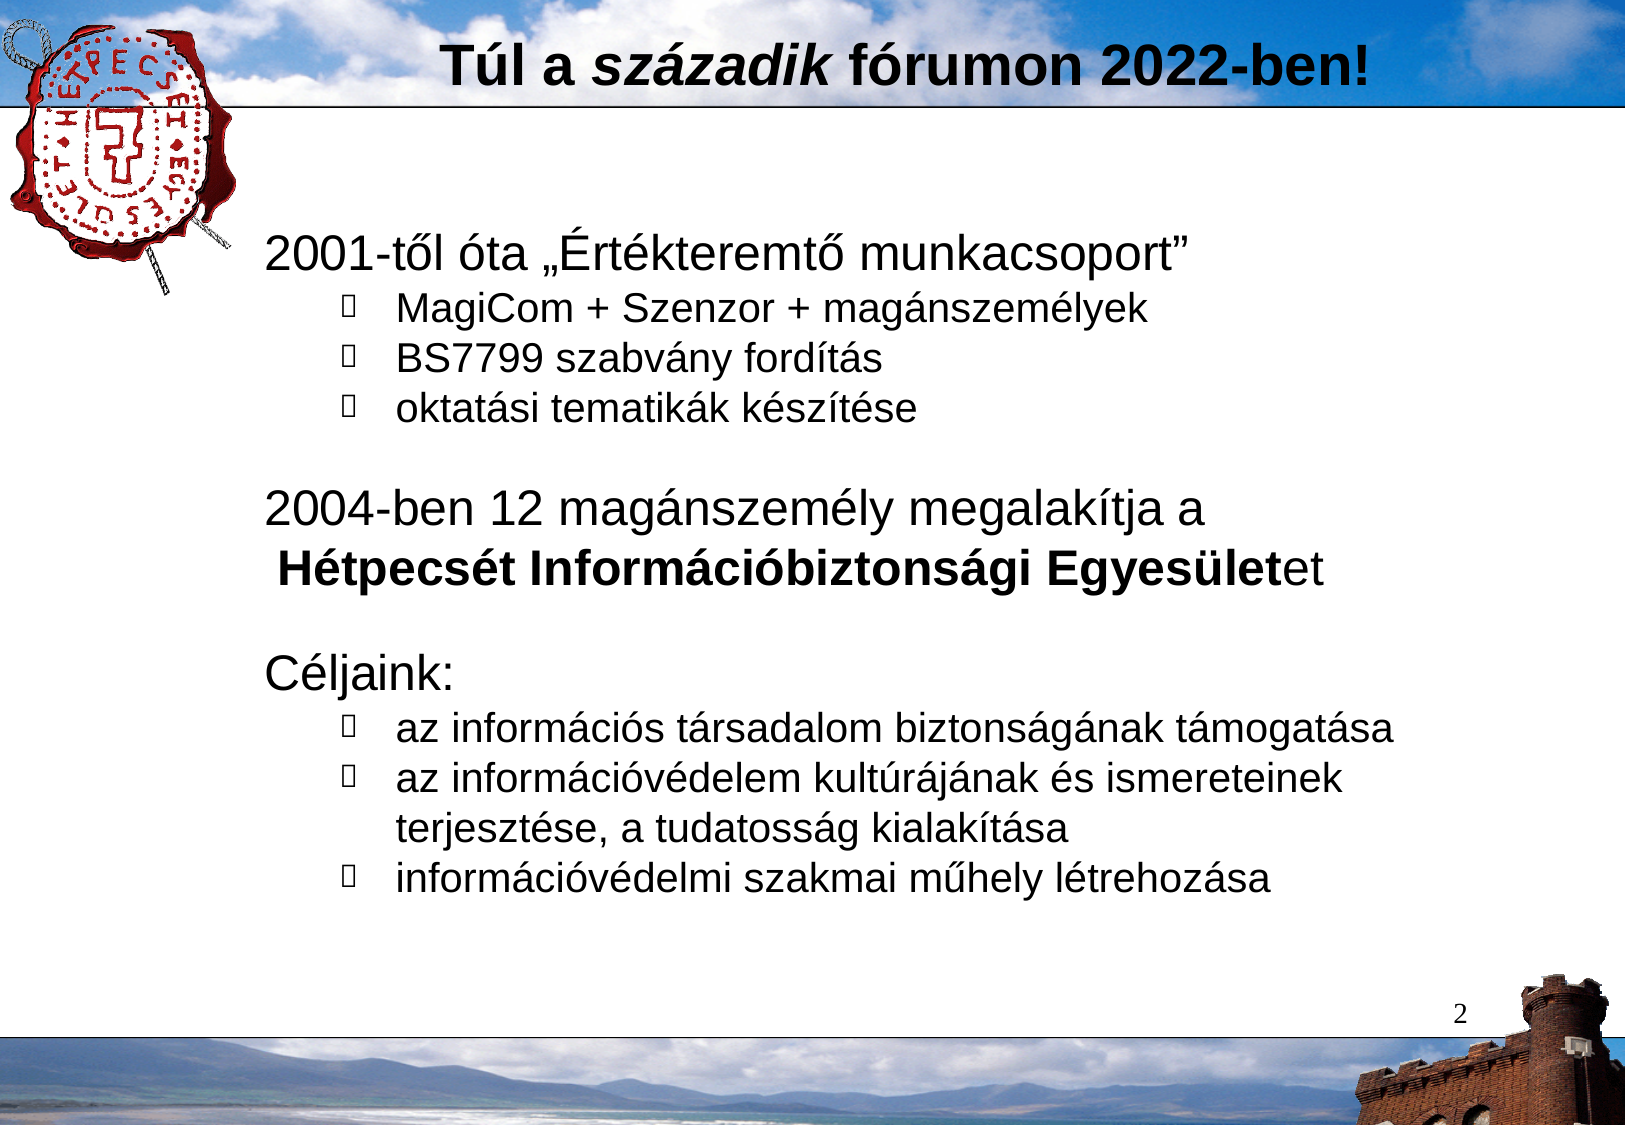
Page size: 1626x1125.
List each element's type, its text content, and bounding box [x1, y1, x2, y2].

text_box Túl a századik fórumon 2022-ben! [249, 24, 1563, 100]
text_box 2001-től óta „Értékteremtő munkacsoport” MagiCom + Szenzor + magánszemélyek BS7799 szabvány fordítás oktatási tematikák készítése 2004-ben 12 magánszemély megalakítja a Hétpecsét Információbiztonsági Egyesületet Céljaink: az információs társadalom biztonságának támogatása az információvédelem kultúrájának és ismereteinek terjesztése, a tudatosság kialakítása információvédelmi szakmai műhely létrehozása [174, 213, 1519, 1029]
picture [0, 0, 1625, 296]
picture [0, 974, 1625, 1125]
text_box <szám> [1438, 987, 1531, 1069]
